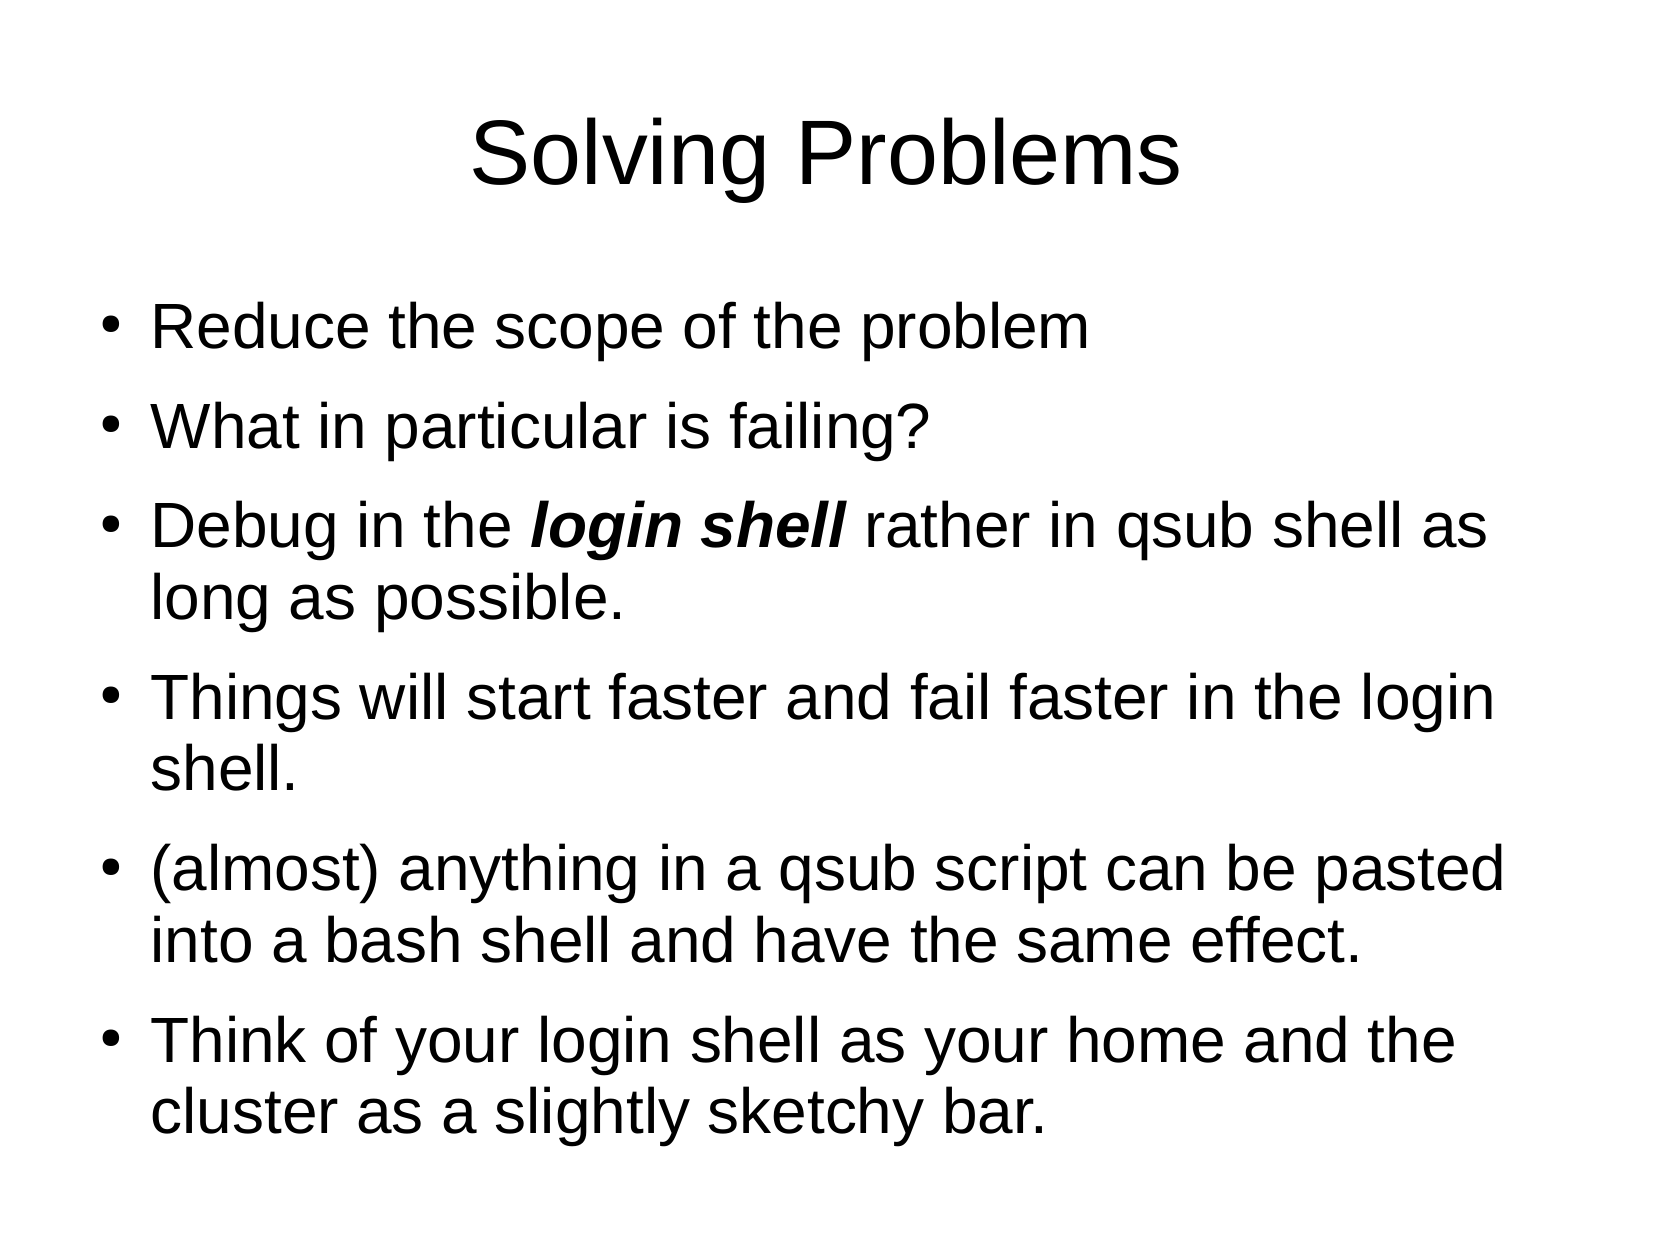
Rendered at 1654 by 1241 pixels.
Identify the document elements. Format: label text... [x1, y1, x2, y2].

title Solving Problems [82, 49, 1571, 257]
list Reduce the scope of the problem What in particular is failing? Debug in the login shell rather in qsub shell as long as possible. Things will start faster and fail faster in the login shell. (almost) anything in a qsub script can be pasted into a bash shell and have the same effect. Think of your login shell as your home and the cluster as a slightly sketchy bar. [82, 290, 1538, 1201]
